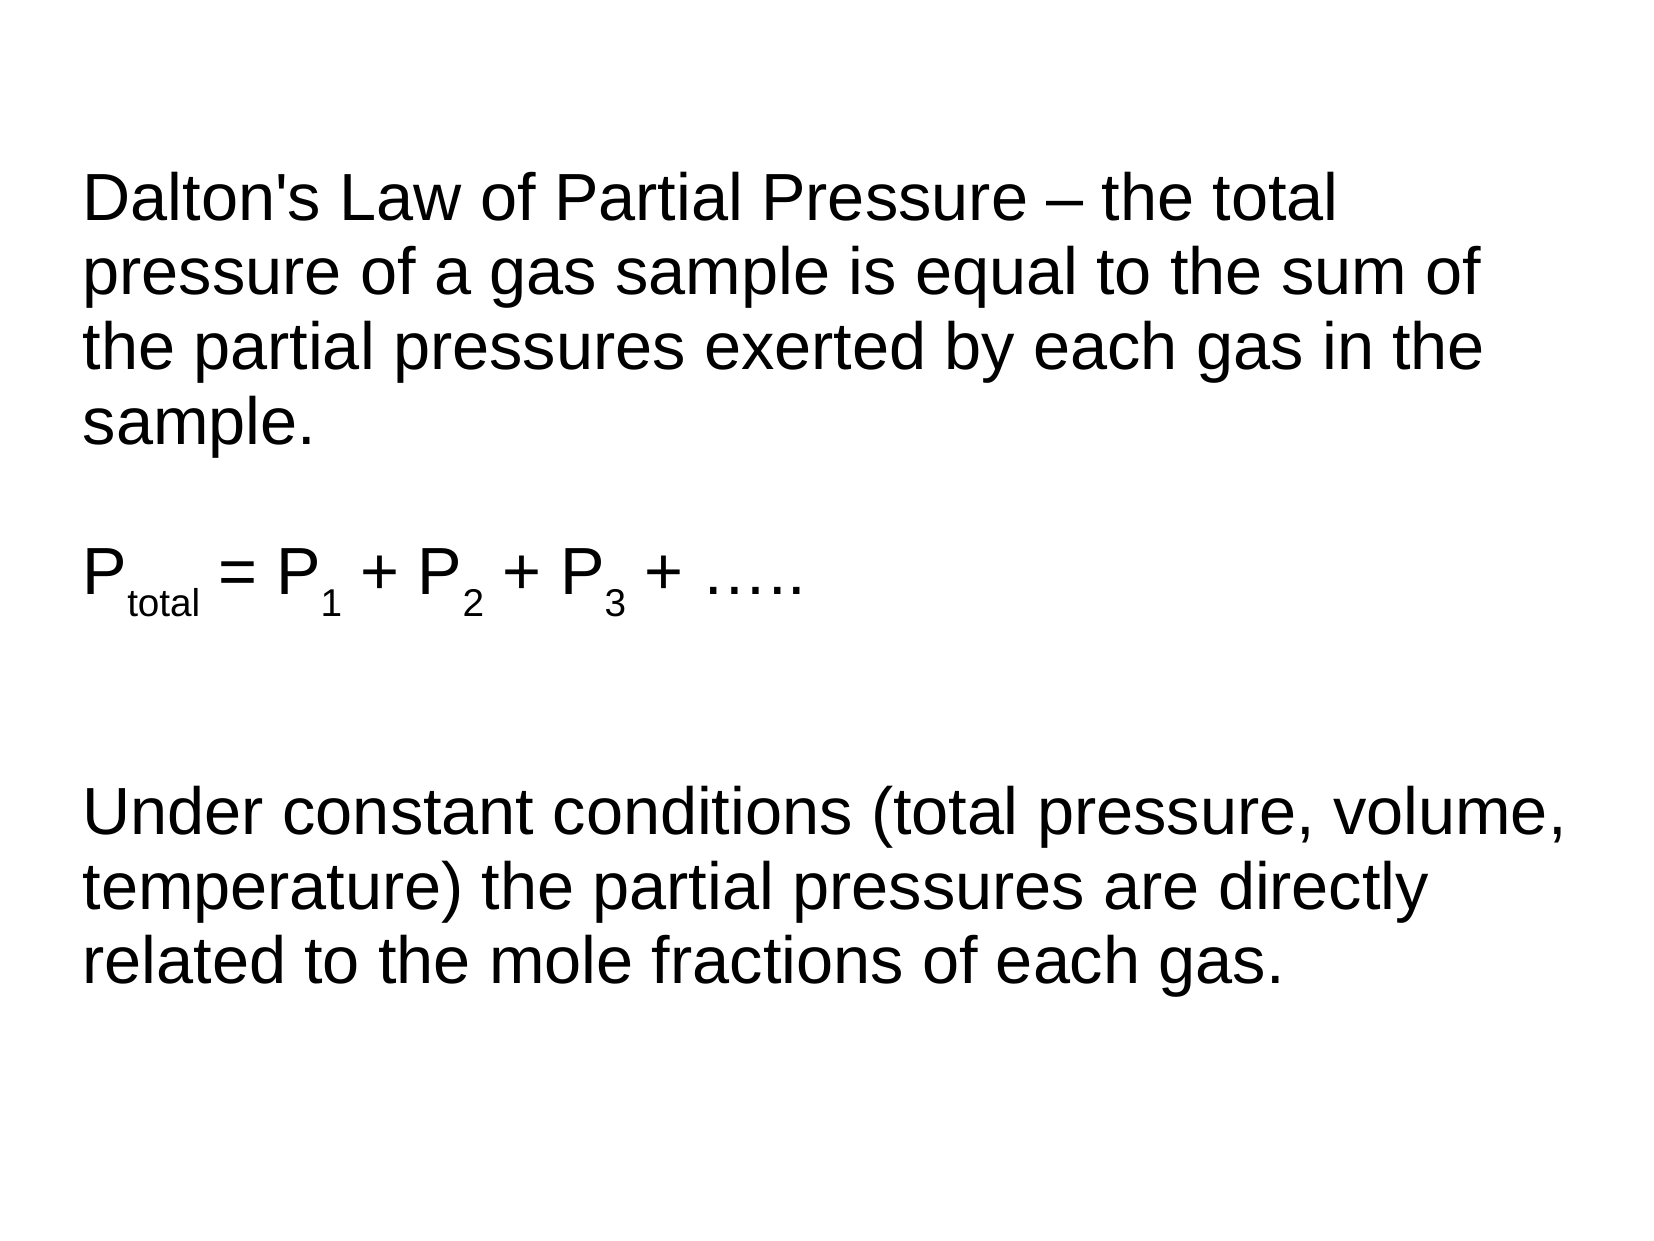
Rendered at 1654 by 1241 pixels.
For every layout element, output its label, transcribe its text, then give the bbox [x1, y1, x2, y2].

subtitle Dalton's Law of Partial Pressure – the total pressure of a gas sample is equal to the sum of the partial pressures exerted by each gas in the sample. Ptotal = P1 + P2 + P3 + ….. Under constant conditions (total pressure, volume, temperature) the partial pressures are directly related to the mole fractions of each gas. [82, 49, 1571, 1109]
